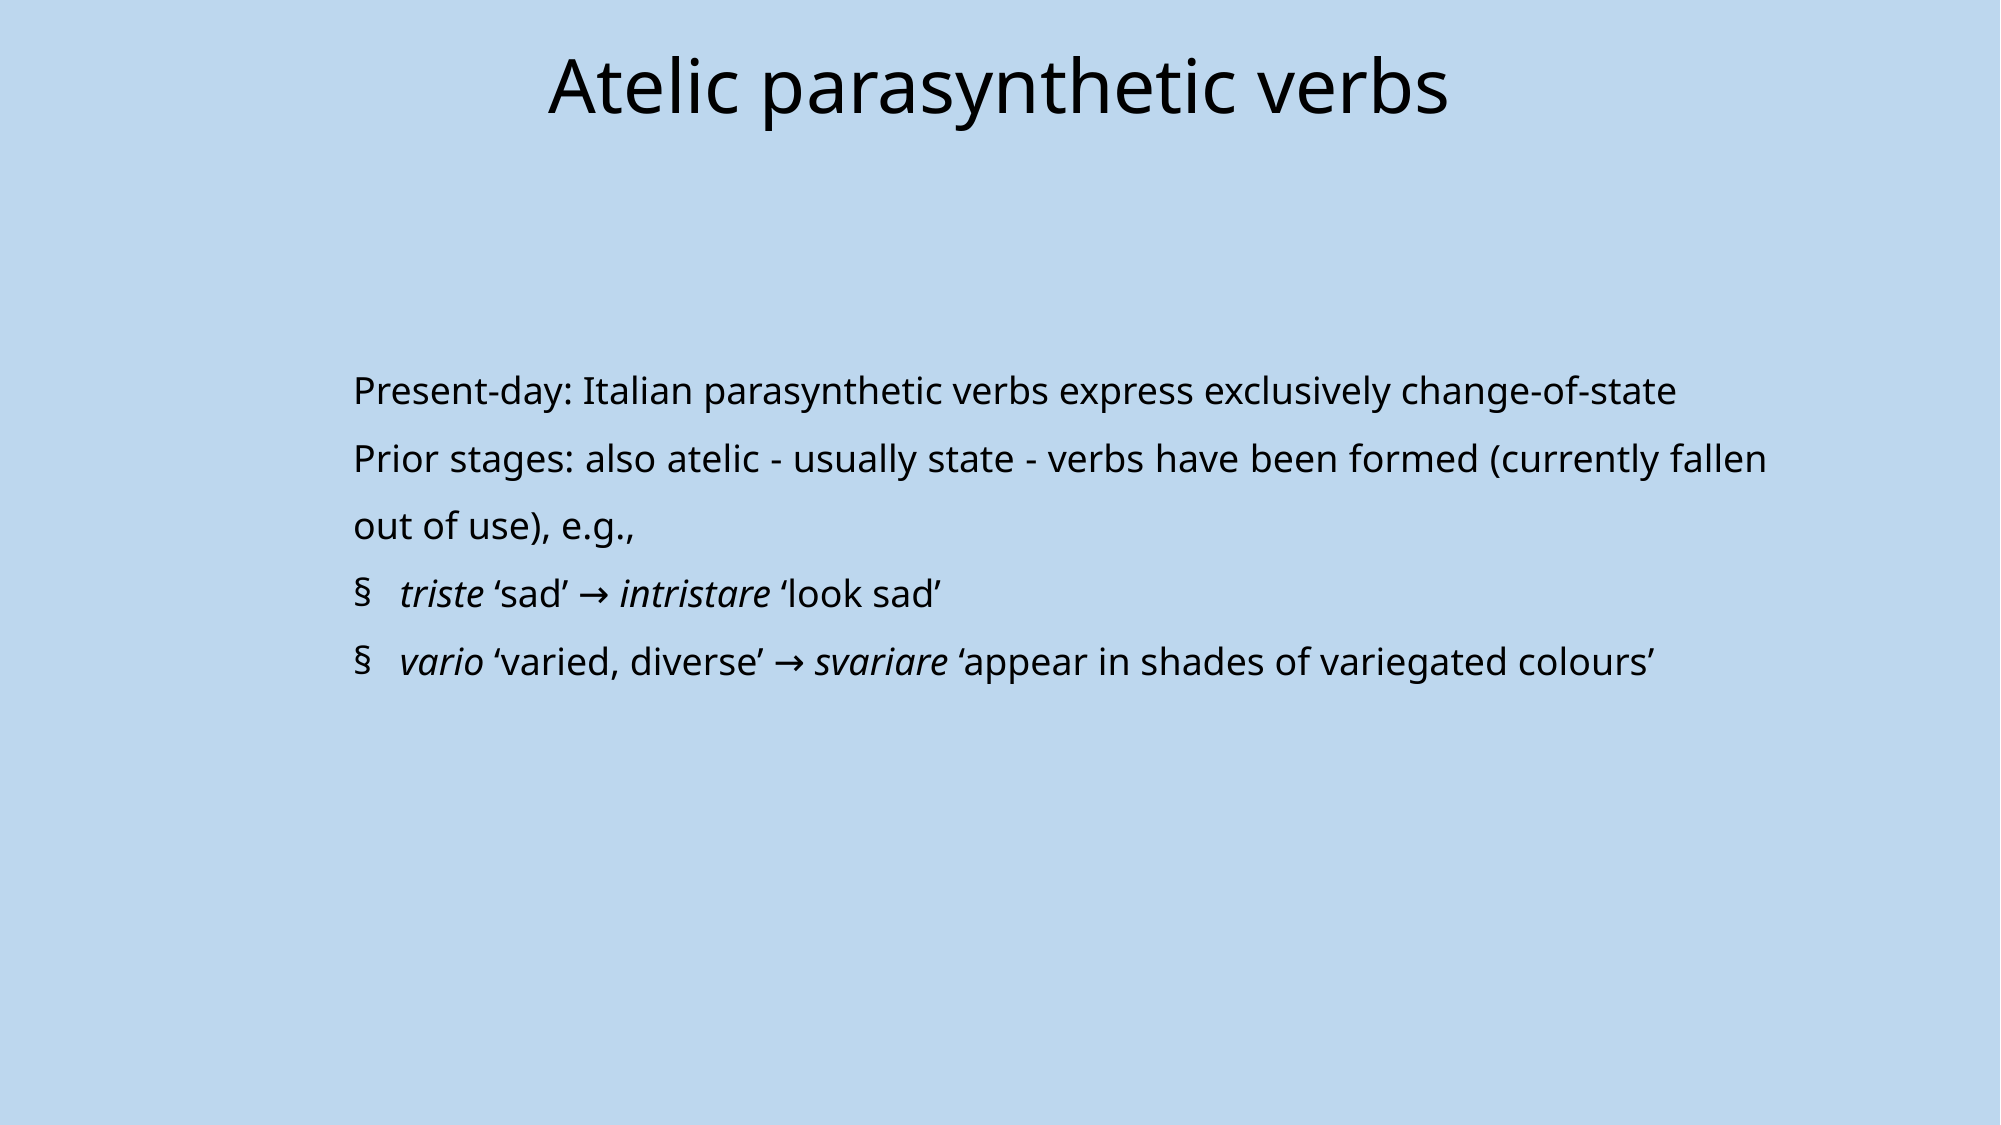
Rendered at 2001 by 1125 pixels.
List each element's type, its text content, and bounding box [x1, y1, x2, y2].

text_box Atelic parasynthetic verbs [137, 41, 1863, 259]
text_box Present-day: Italian parasynthetic verbs express exclusively change-of-state Prior stages: also atelic - usually state - verbs have been formed (currently fallen out of use), e.g., triste ‘sad’ → intristare ‘look sad’ vario ‘varied, diverse’ → svariare ‘appear in shades of variegated colours’ [188, 337, 1812, 756]
